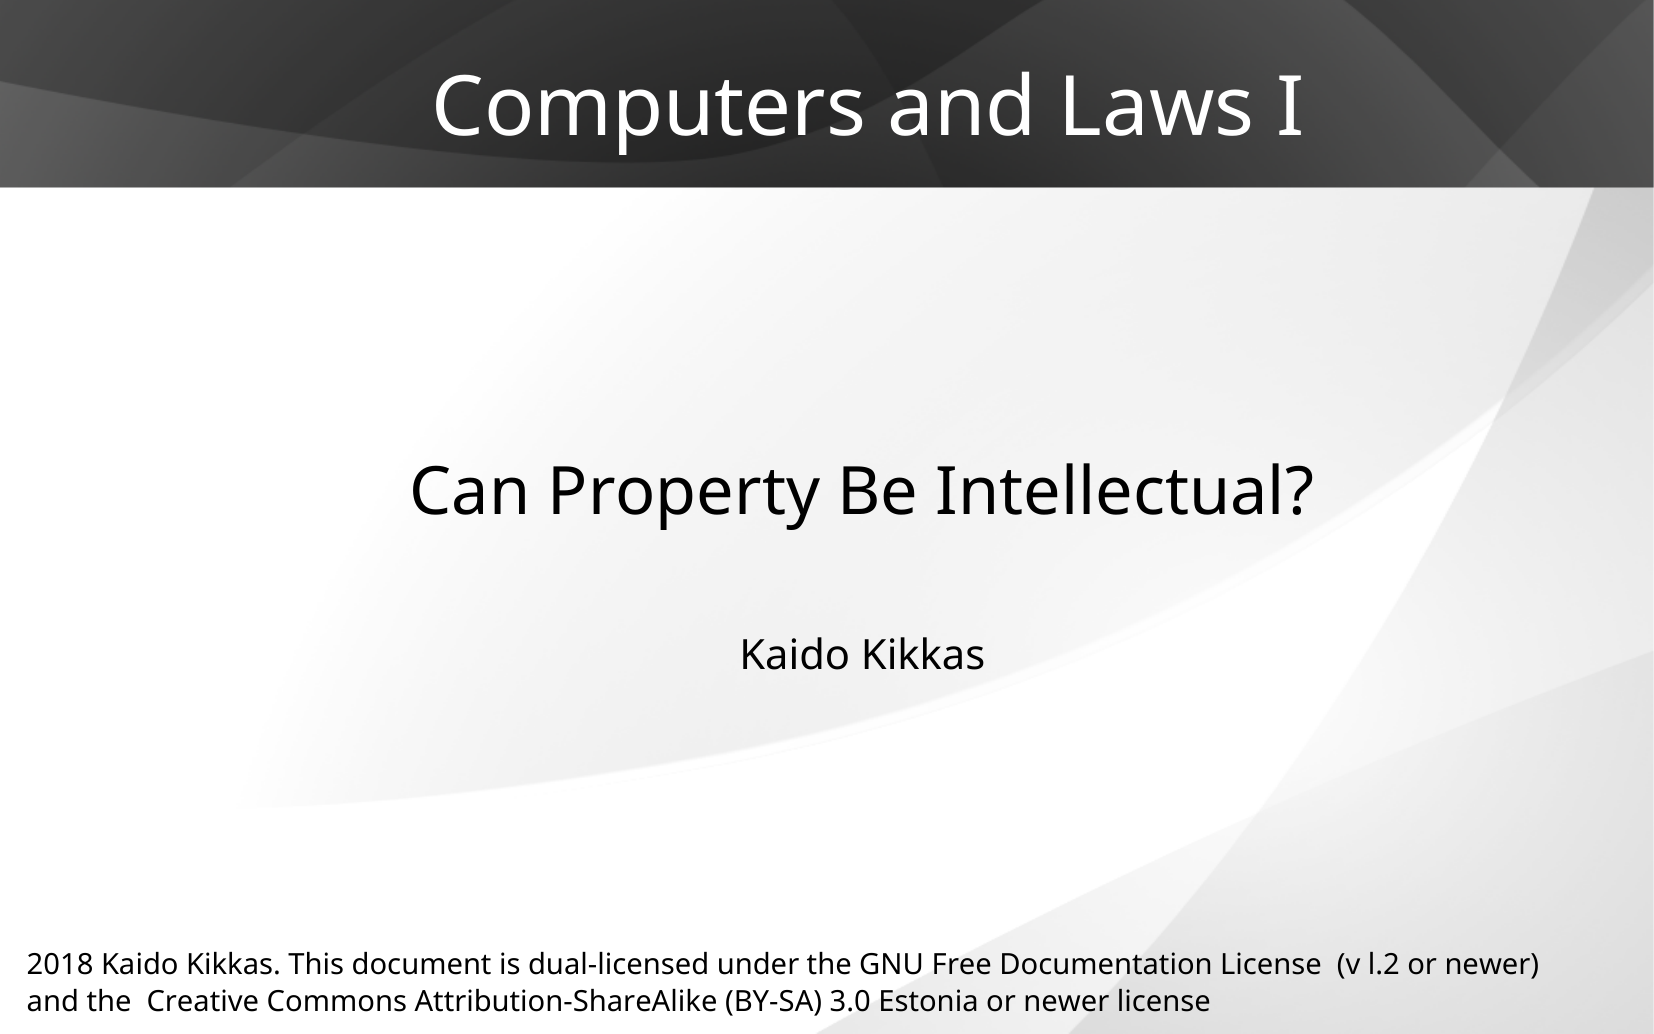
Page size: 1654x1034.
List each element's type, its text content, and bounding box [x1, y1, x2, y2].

picture [0, 0, 1654, 1034]
title Computers and Laws I [124, 0, 1613, 208]
subtitle Can Property Be Intellectual? Kaido Kikkas [187, 225, 1538, 901]
text_box 2018 Kaido Kikkas. This document is dual-licensed under the GNU Free Documentation License (v l.2 or newer) and the Creative Commons Attribution-ShareAlike (BY-SA) 3.0 Estonia or newer license [11, 937, 1613, 1028]
